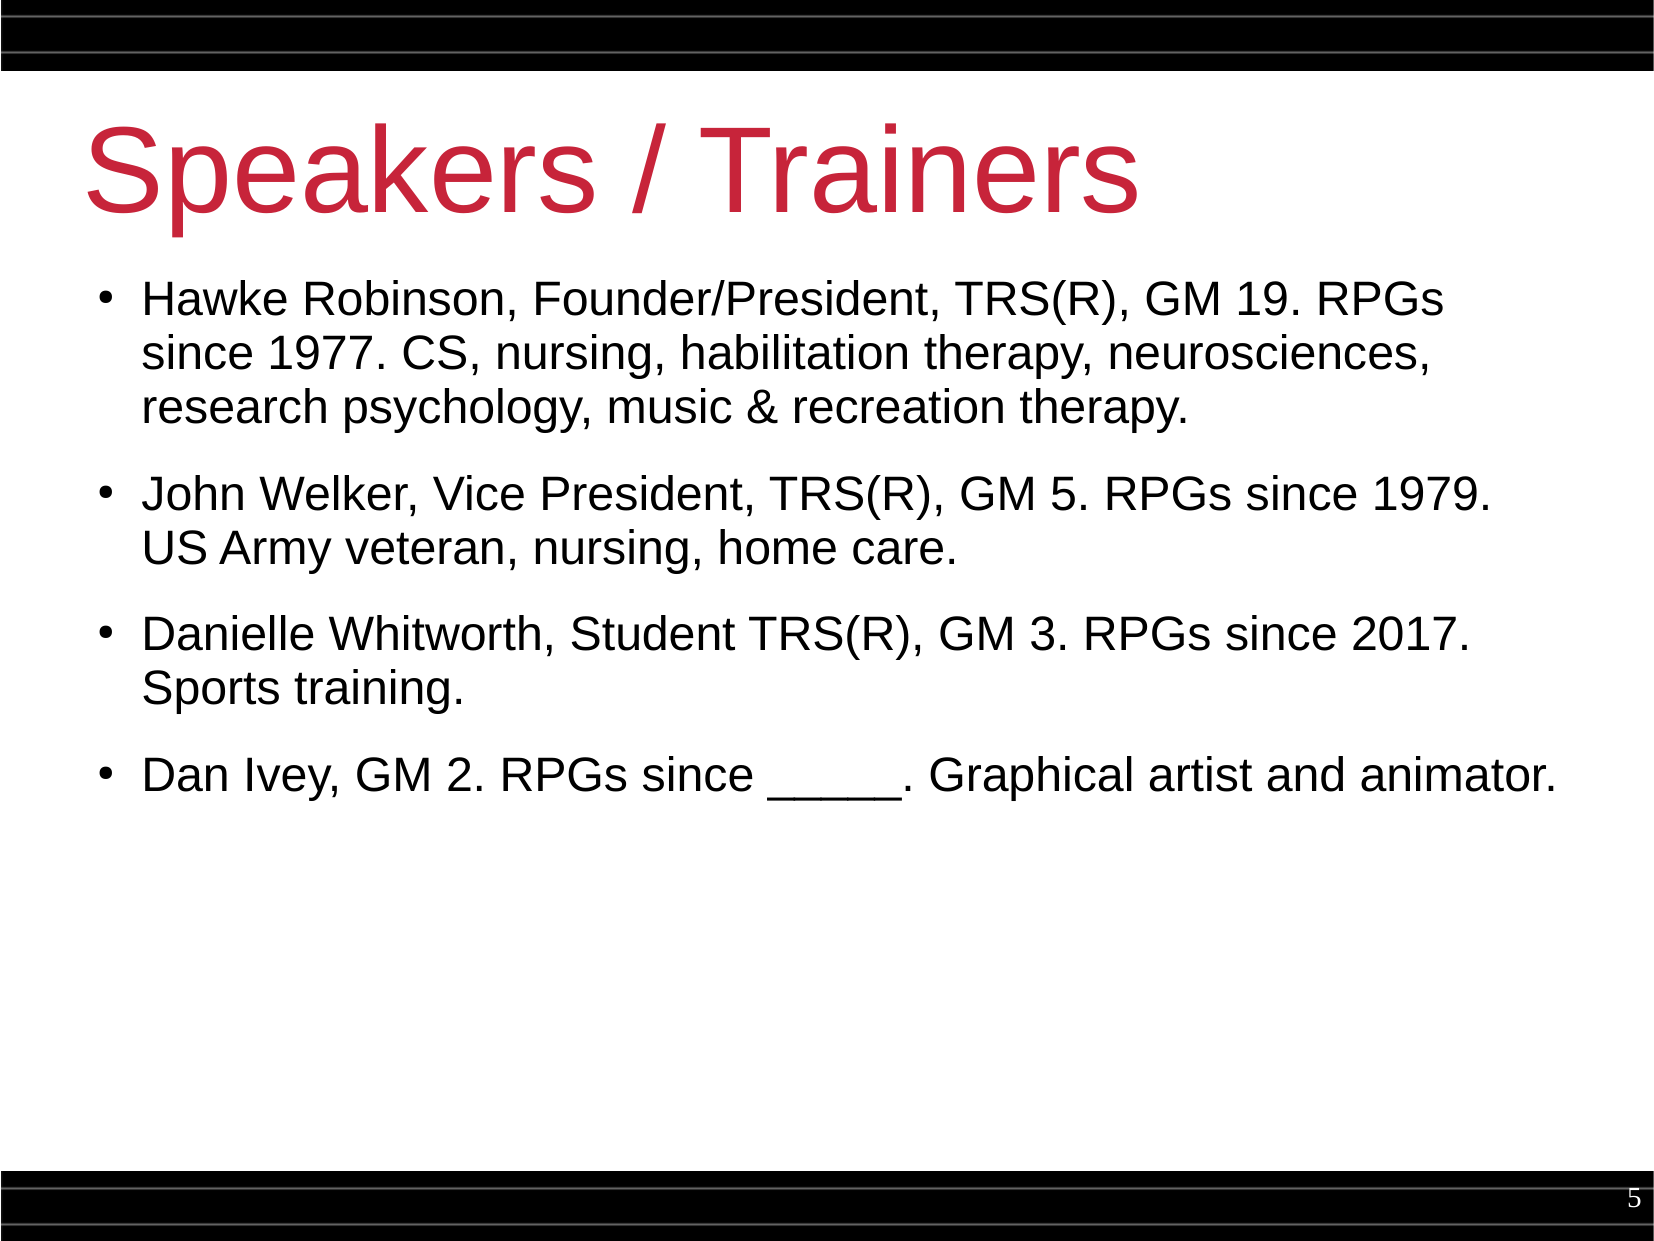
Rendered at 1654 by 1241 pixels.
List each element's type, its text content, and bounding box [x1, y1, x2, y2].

picture [1, 0, 1654, 71]
title Speakers / Trainers [82, 92, 1571, 249]
list Hawke Robinson, Founder/President, TRS(R), GM 19. RPGs since 1977. CS, nursing, habilitation therapy, neurosciences, research psychology, music & recreation therapy. John Welker, Vice President, TRS(R), GM 5. RPGs since 1979. US Army veteran, nursing, home care. Danielle Whitworth, Student TRS(R), GM 3. RPGs since 2017. Sports training. Dan Ivey, GM 2. RPGs since _____. Graphical artist and animator. [82, 271, 1571, 851]
picture [1, 1171, 1654, 1241]
